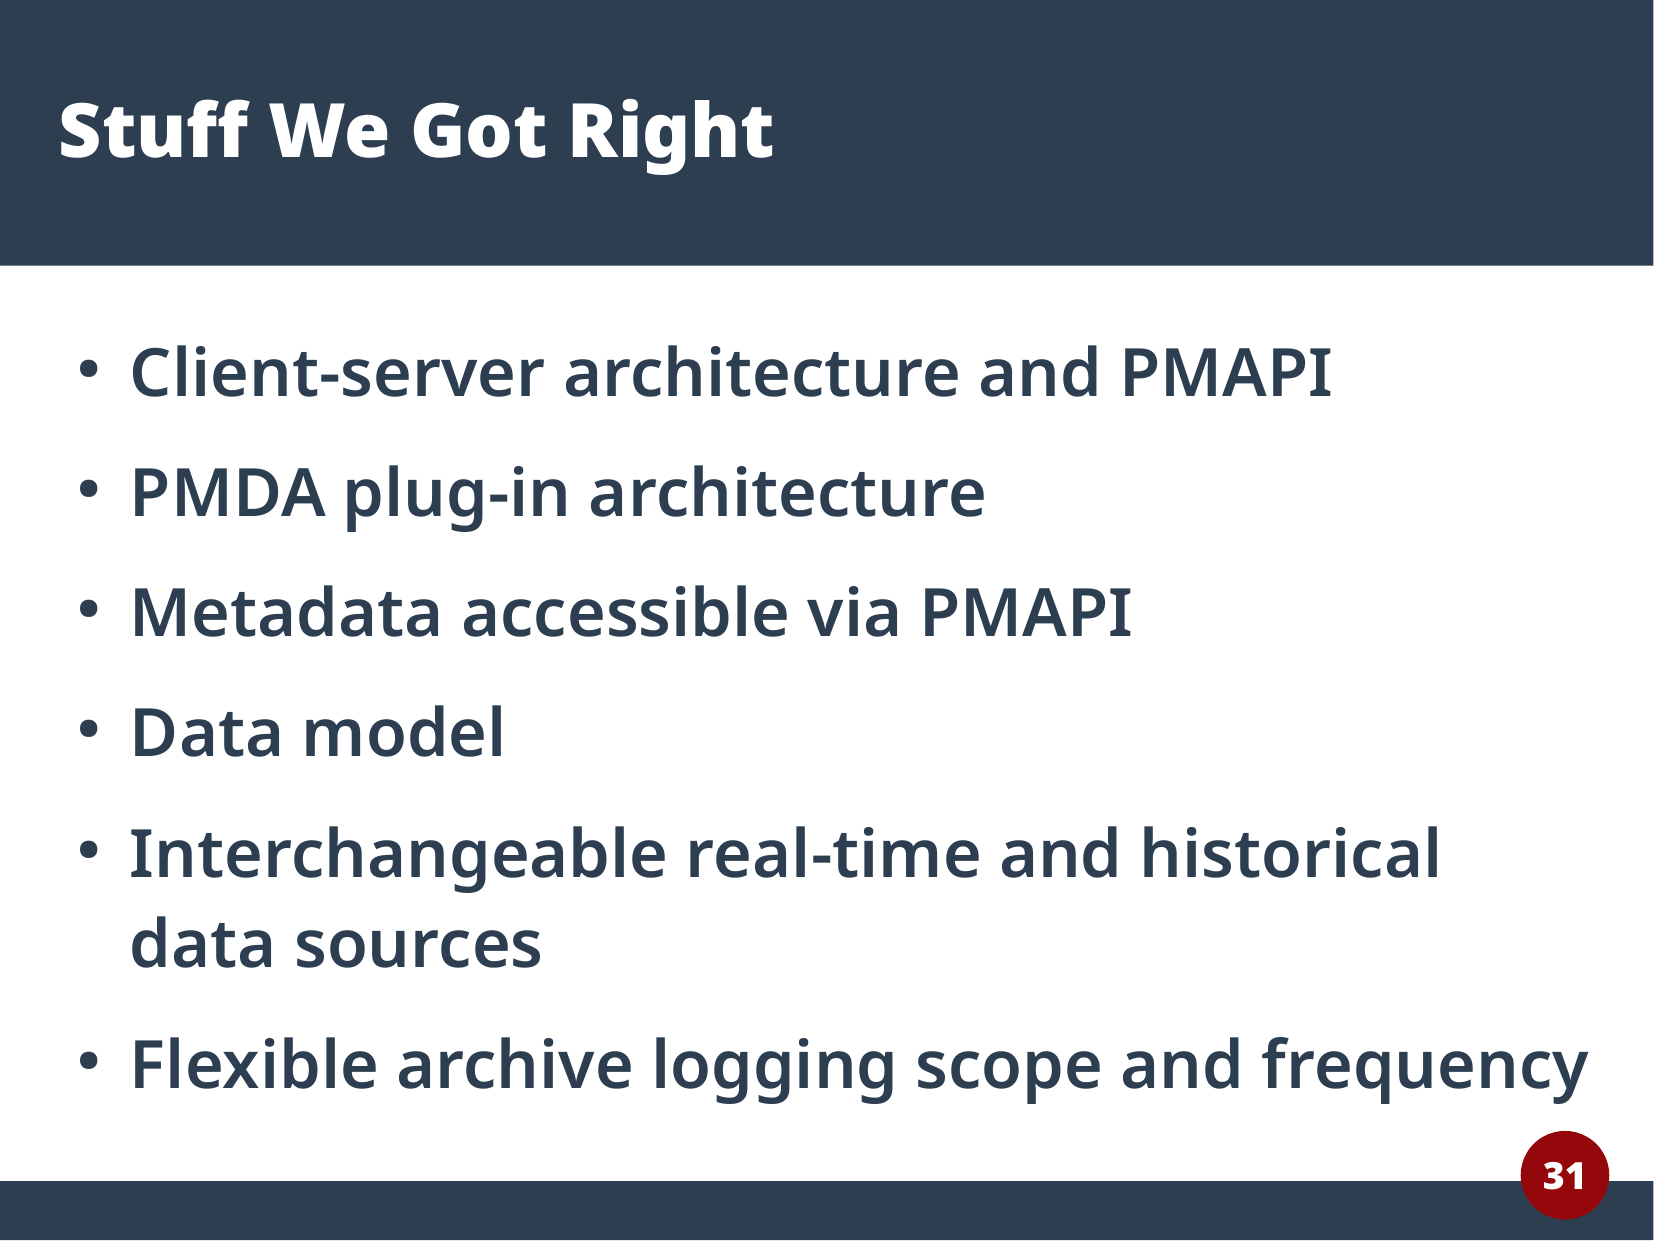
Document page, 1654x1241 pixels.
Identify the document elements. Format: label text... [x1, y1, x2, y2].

title Stuff We Got Right [59, 49, 1595, 207]
list Client-server architecture and PMAPI PMDA plug-in architecture Metadata accessible via PMAPI Data model Interchangeable real-time and historical data sources Flexible archive logging scope and frequency [59, 324, 1595, 1152]
